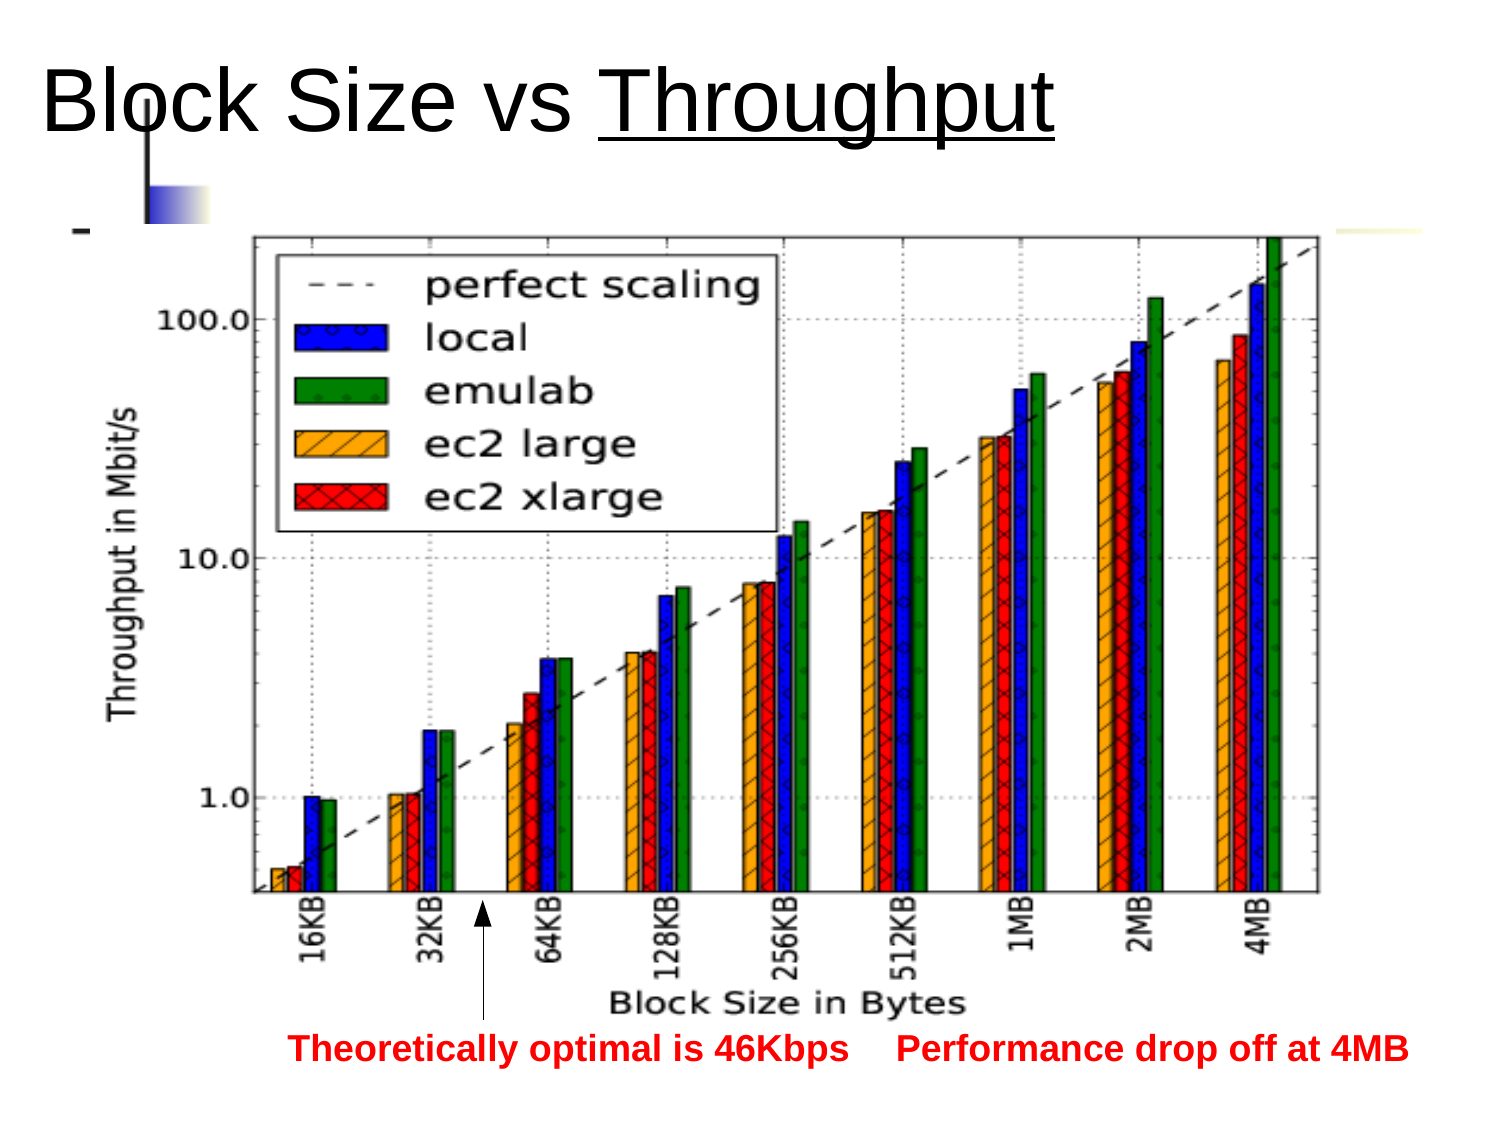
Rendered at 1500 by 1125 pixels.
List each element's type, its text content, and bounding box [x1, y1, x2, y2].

picture [0, 0, 1500, 1125]
title Block Size vs Throughput [40, 50, 1388, 201]
text_box Performance drop off at 4MB [880, 1020, 1426, 1077]
text_box Theoretically optimal is 46Kbps [272, 1020, 866, 1077]
